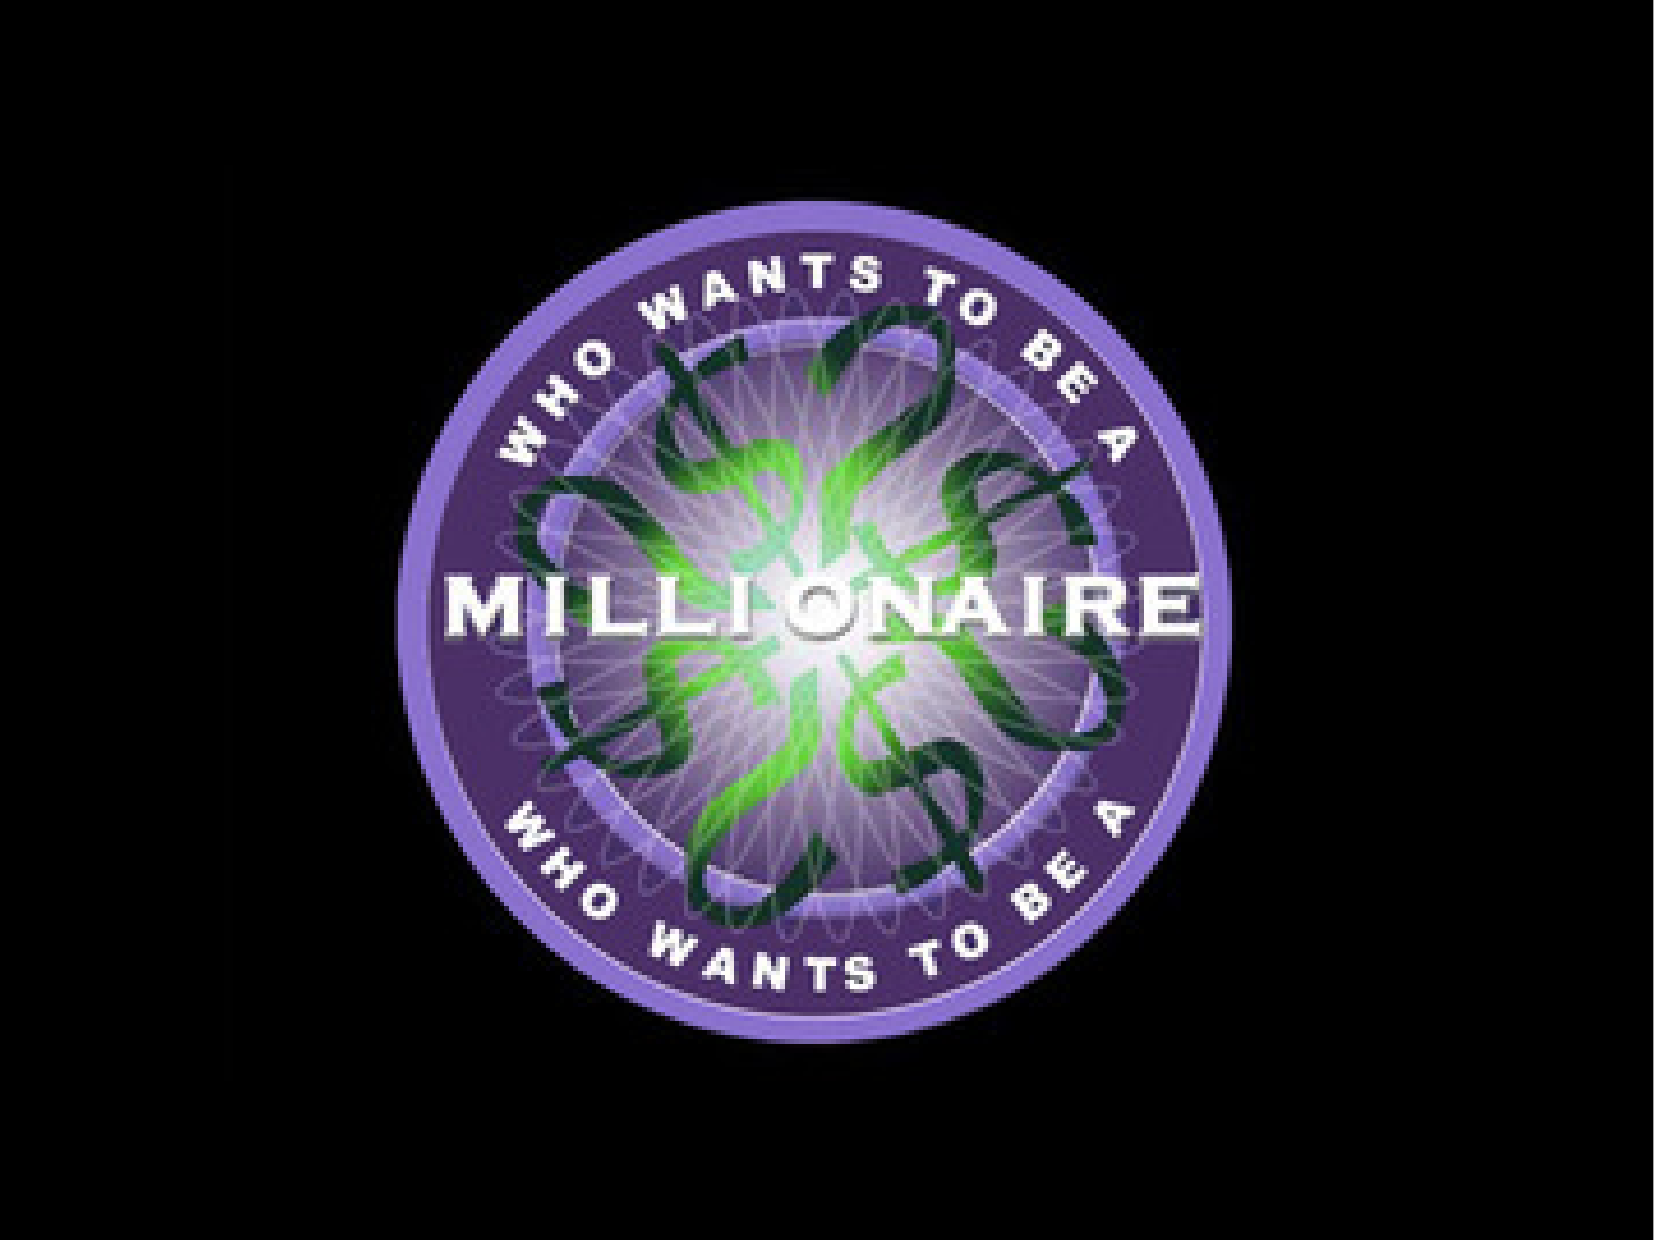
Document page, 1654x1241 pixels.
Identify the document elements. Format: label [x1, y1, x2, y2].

picture [224, 165, 1453, 1081]
